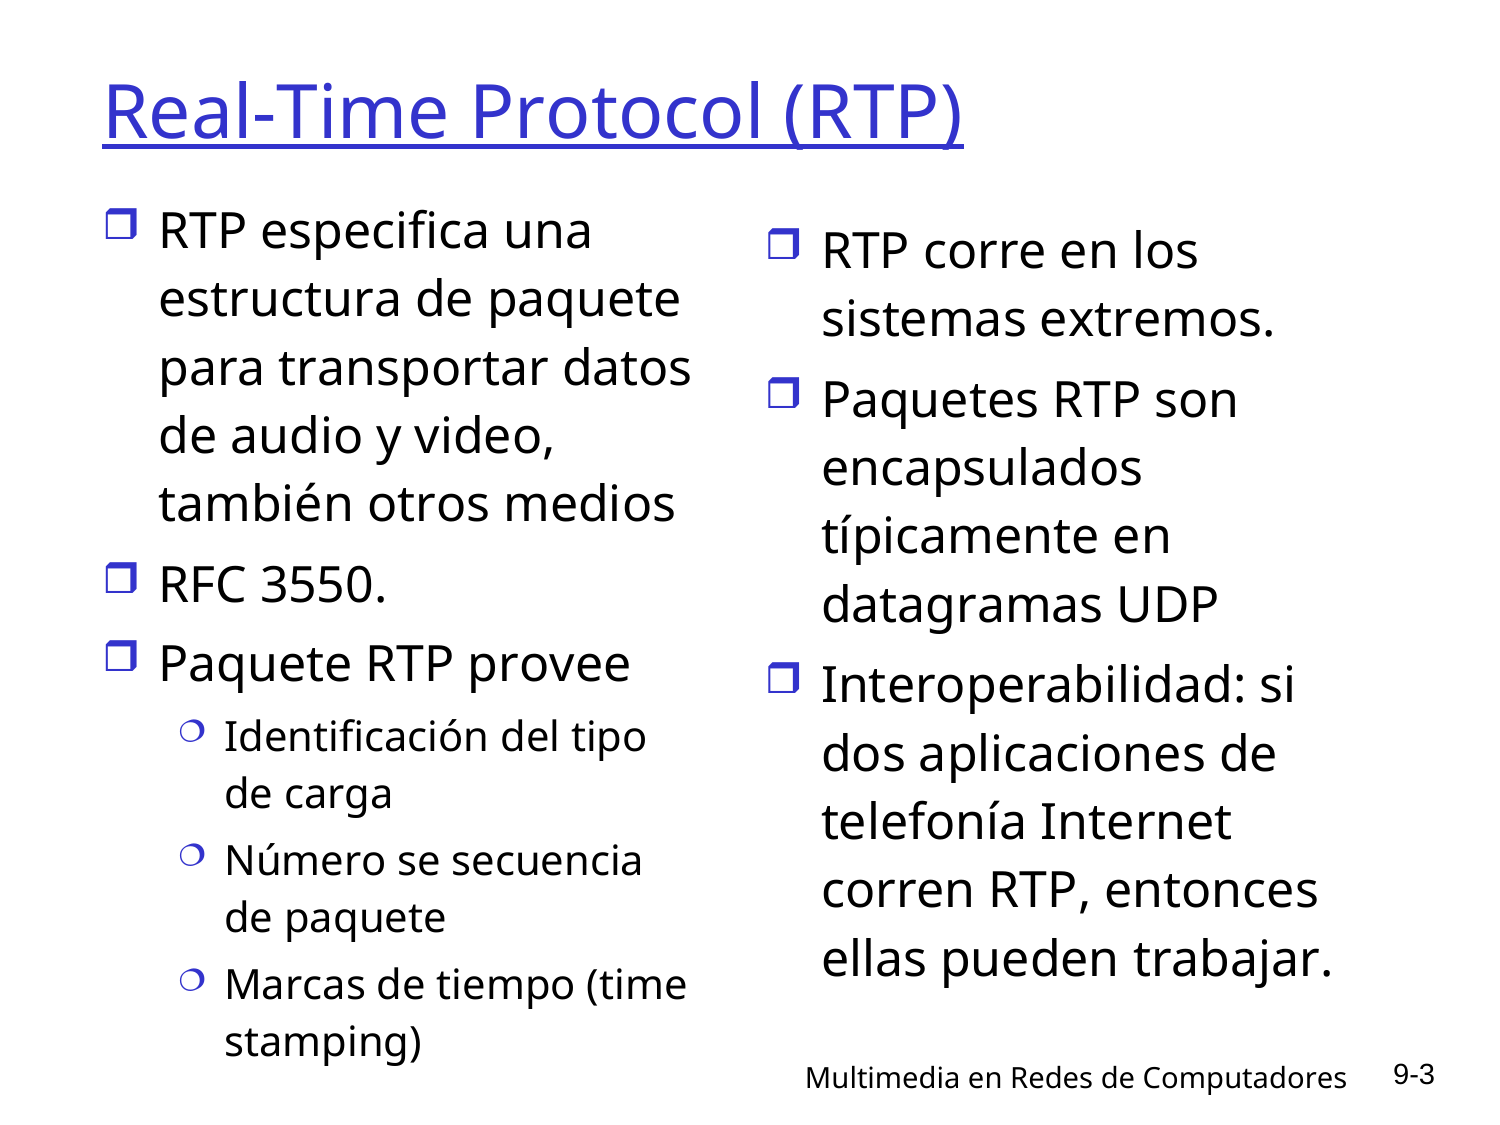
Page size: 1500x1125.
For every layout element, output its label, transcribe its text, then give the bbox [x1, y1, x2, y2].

list RTP especifica una estructura de paquete para transportar datos de audio y video, también otros medios RFC 3550. Paquete RTP provee Identificación del tipo de carga Número se secuencia de paquete Marcas de tiempo (time stamping) [87, 187, 713, 1078]
title Real-Time Protocol (RTP) [87, 37, 1363, 181]
list RTP corre en los sistemas extremos. Paquetes RTP son encapsulados típicamente en datagramas UDP Interoperabilidad: si dos aplicaciones de telefonía Internet corren RTP, entonces ellas pueden trabajar. [750, 207, 1376, 1013]
